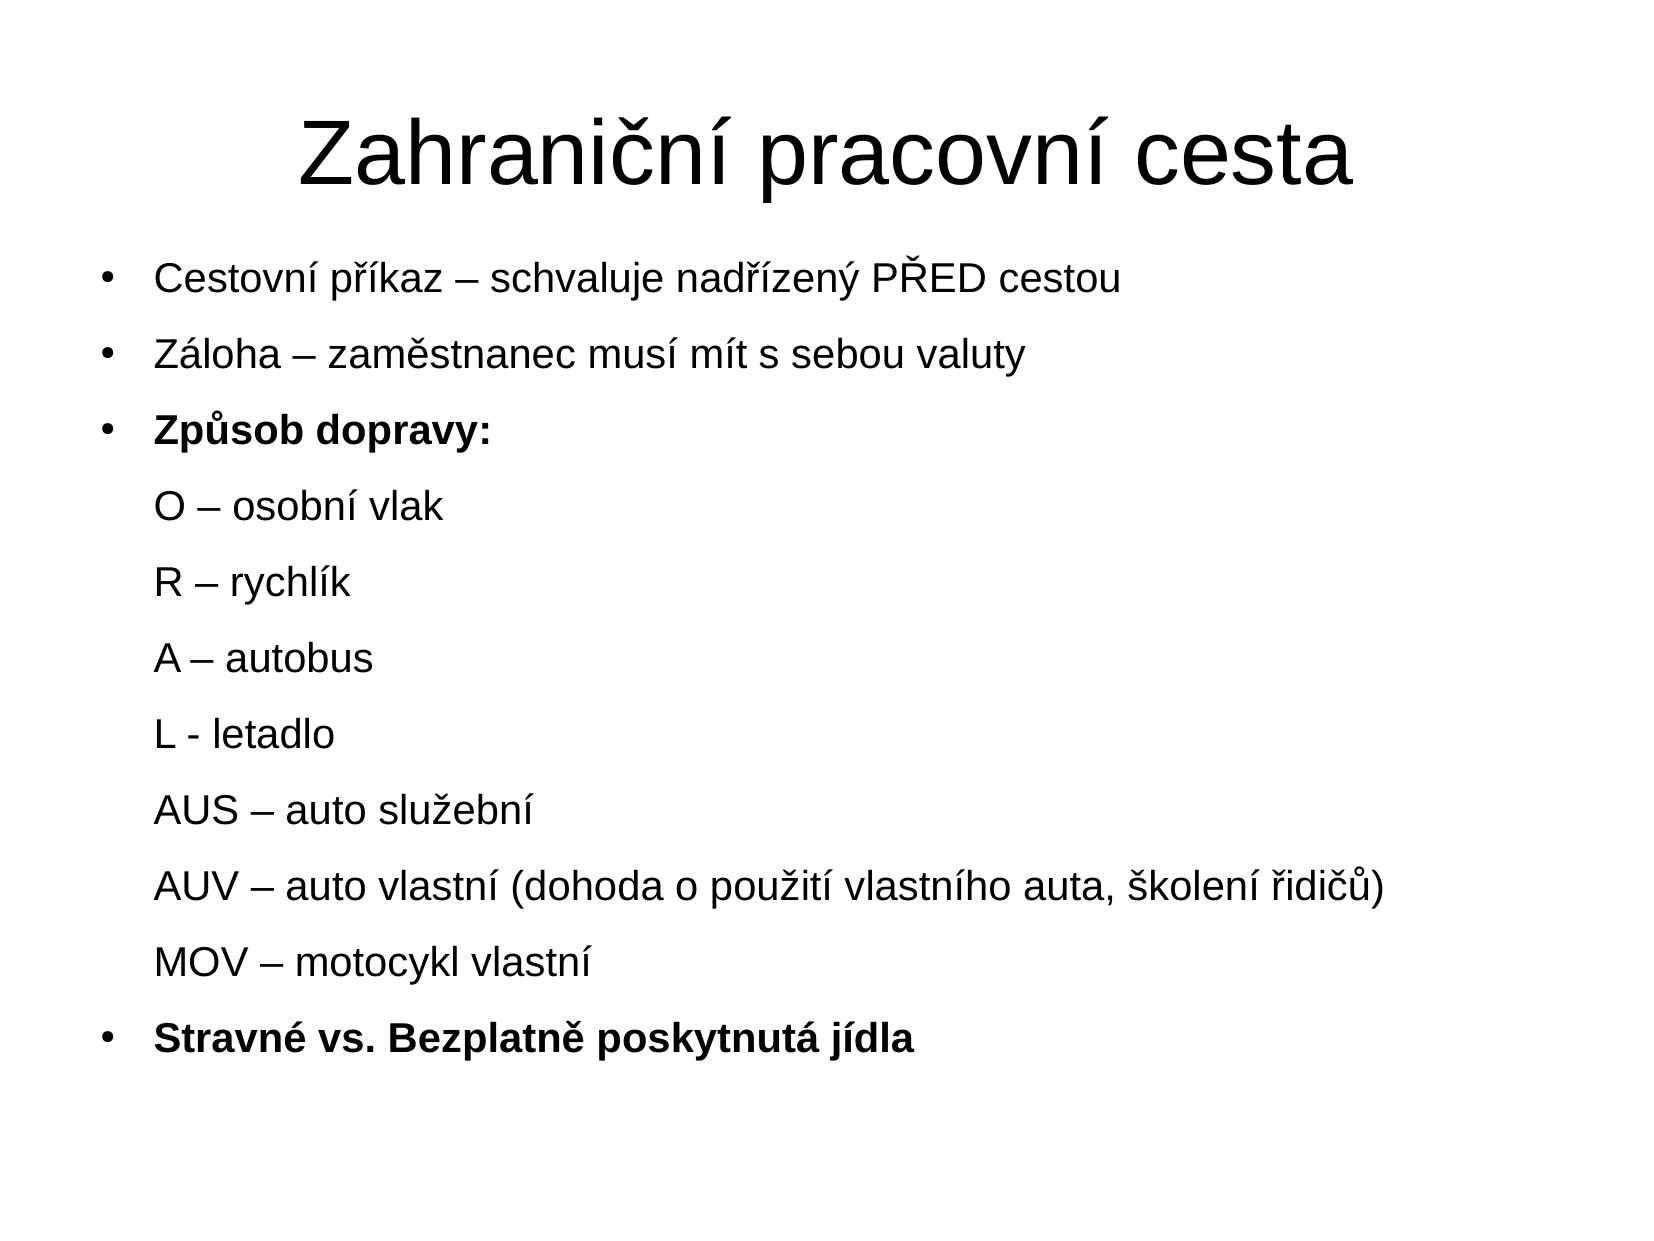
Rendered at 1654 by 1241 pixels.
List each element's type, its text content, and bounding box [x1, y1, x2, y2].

title Zahraniční pracovní cesta [82, 49, 1571, 254]
list Cestovní příkaz – schvaluje nadřízený PŘED cestou Záloha – zaměstnanec musí mít s sebou valuty Způsob dopravy: O – osobní vlak R – rychlík A – autobus L - letadlo AUS – auto služební AUV – auto vlastní (dohoda o použití vlastního auta, školení řidičů) MOV – motocykl vlastní Stravné vs. Bezplatně poskytnutá jídla [82, 254, 1571, 1111]
